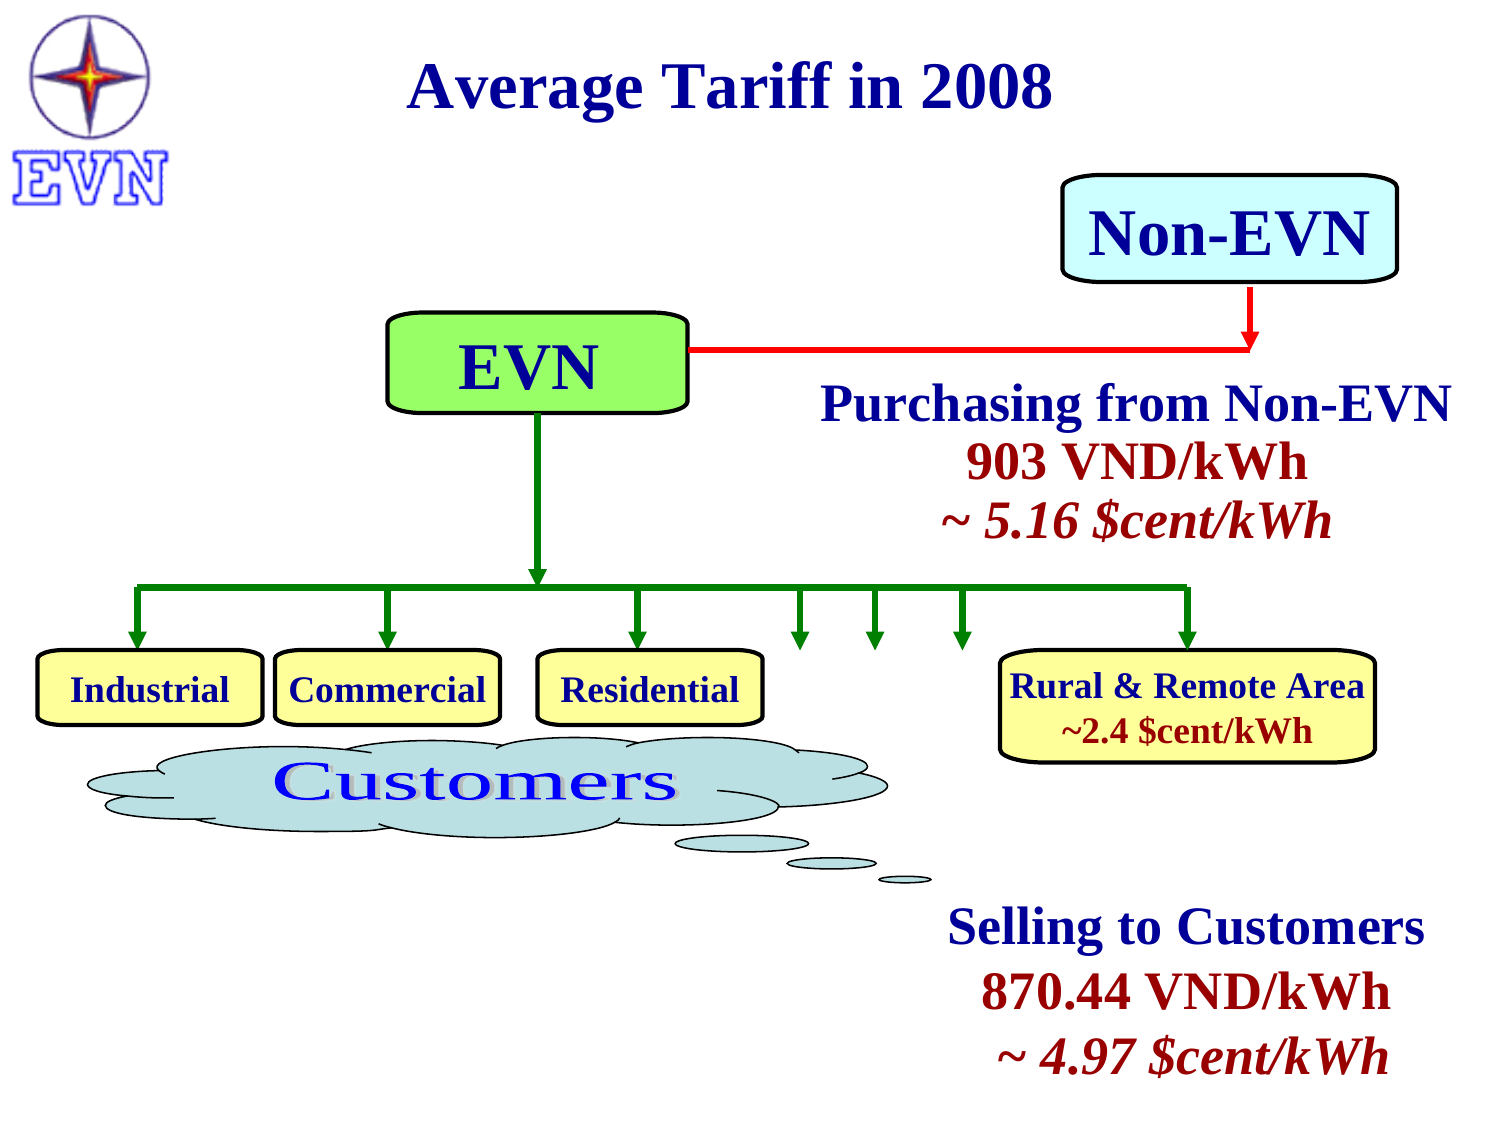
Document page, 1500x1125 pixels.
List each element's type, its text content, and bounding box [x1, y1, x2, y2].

text_box EVN [387, 312, 688, 414]
text_box [787, 857, 877, 869]
text_box Customers [571, 773, 607, 800]
title Average Tariff in 2008 [224, 37, 1238, 126]
text_box Customers [611, 773, 641, 800]
text_box Customers [420, 767, 446, 800]
text_box Rural & Remote Area ~2.4 $cent/kWh [999, 649, 1376, 763]
text_box Selling to Customers 870.44 VND/kWh ~ 4.97 $cent/kWh [924, 887, 1463, 1088]
text_box [675, 835, 809, 852]
text_box [87, 737, 888, 838]
text_box Customers [645, 773, 675, 800]
text_box Commercial [275, 650, 501, 726]
text_box Purchasing from Non-EVN 903 VND/kWh ~ 5.16 $cent/kWh [774, 374, 1500, 550]
text_box Customers [449, 773, 490, 800]
text_box Customers [335, 773, 381, 800]
text_box Customers [274, 762, 330, 800]
text_box Customers [386, 773, 416, 800]
text_box Customers [495, 773, 566, 800]
text_box [879, 876, 931, 883]
text_box Industrial [37, 650, 263, 726]
picture [0, 0, 179, 223]
text_box Residential [537, 650, 763, 726]
text_box Non-EVN [1062, 174, 1397, 283]
